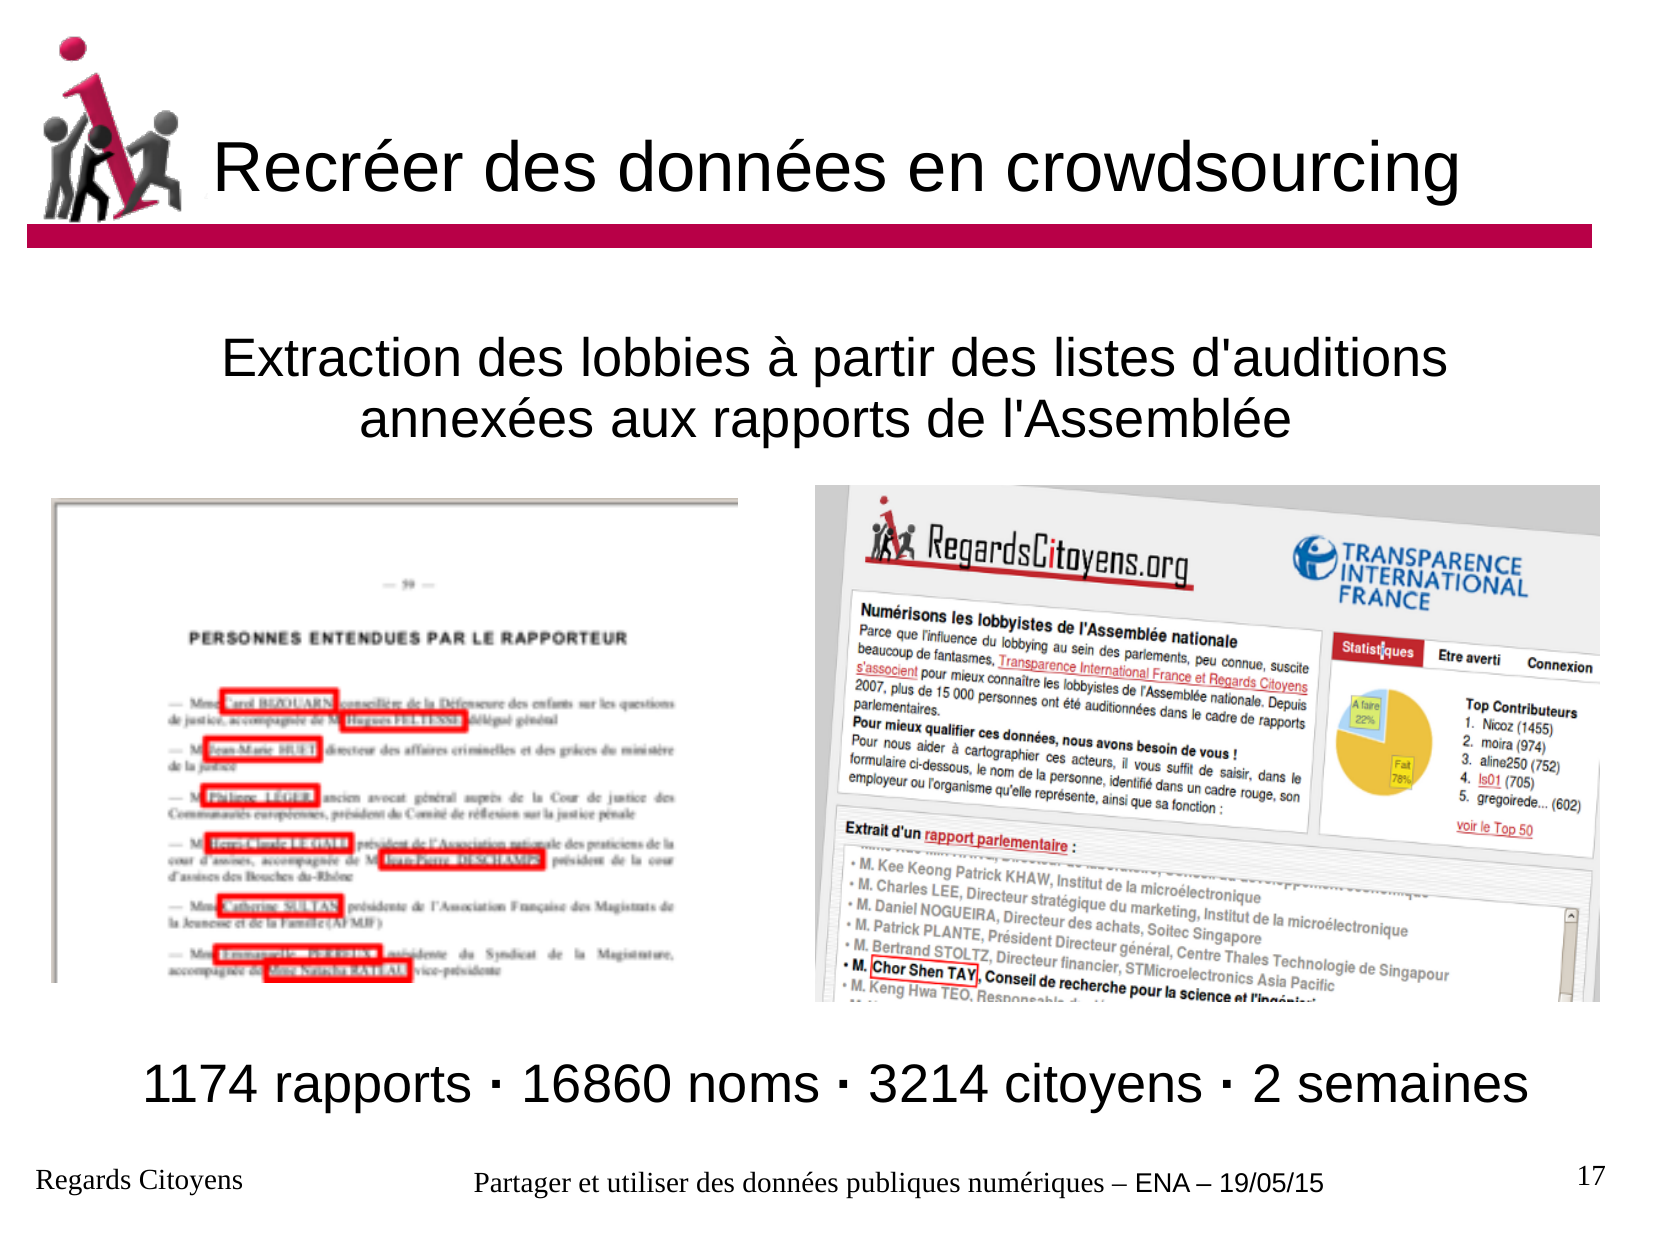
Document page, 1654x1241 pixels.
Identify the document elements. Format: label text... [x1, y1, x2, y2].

picture [27, 31, 208, 224]
text_box Extraction des lobbies à partir des listes d'auditions annexées aux rapports de l'Assemblée 1174 rapports · 16860 noms · 3214 citoyens · 2 semaines [0, 320, 1654, 1154]
picture [815, 485, 1600, 1002]
title Recréer des données en crowdsourcing [212, 70, 1648, 264]
picture [51, 498, 738, 983]
